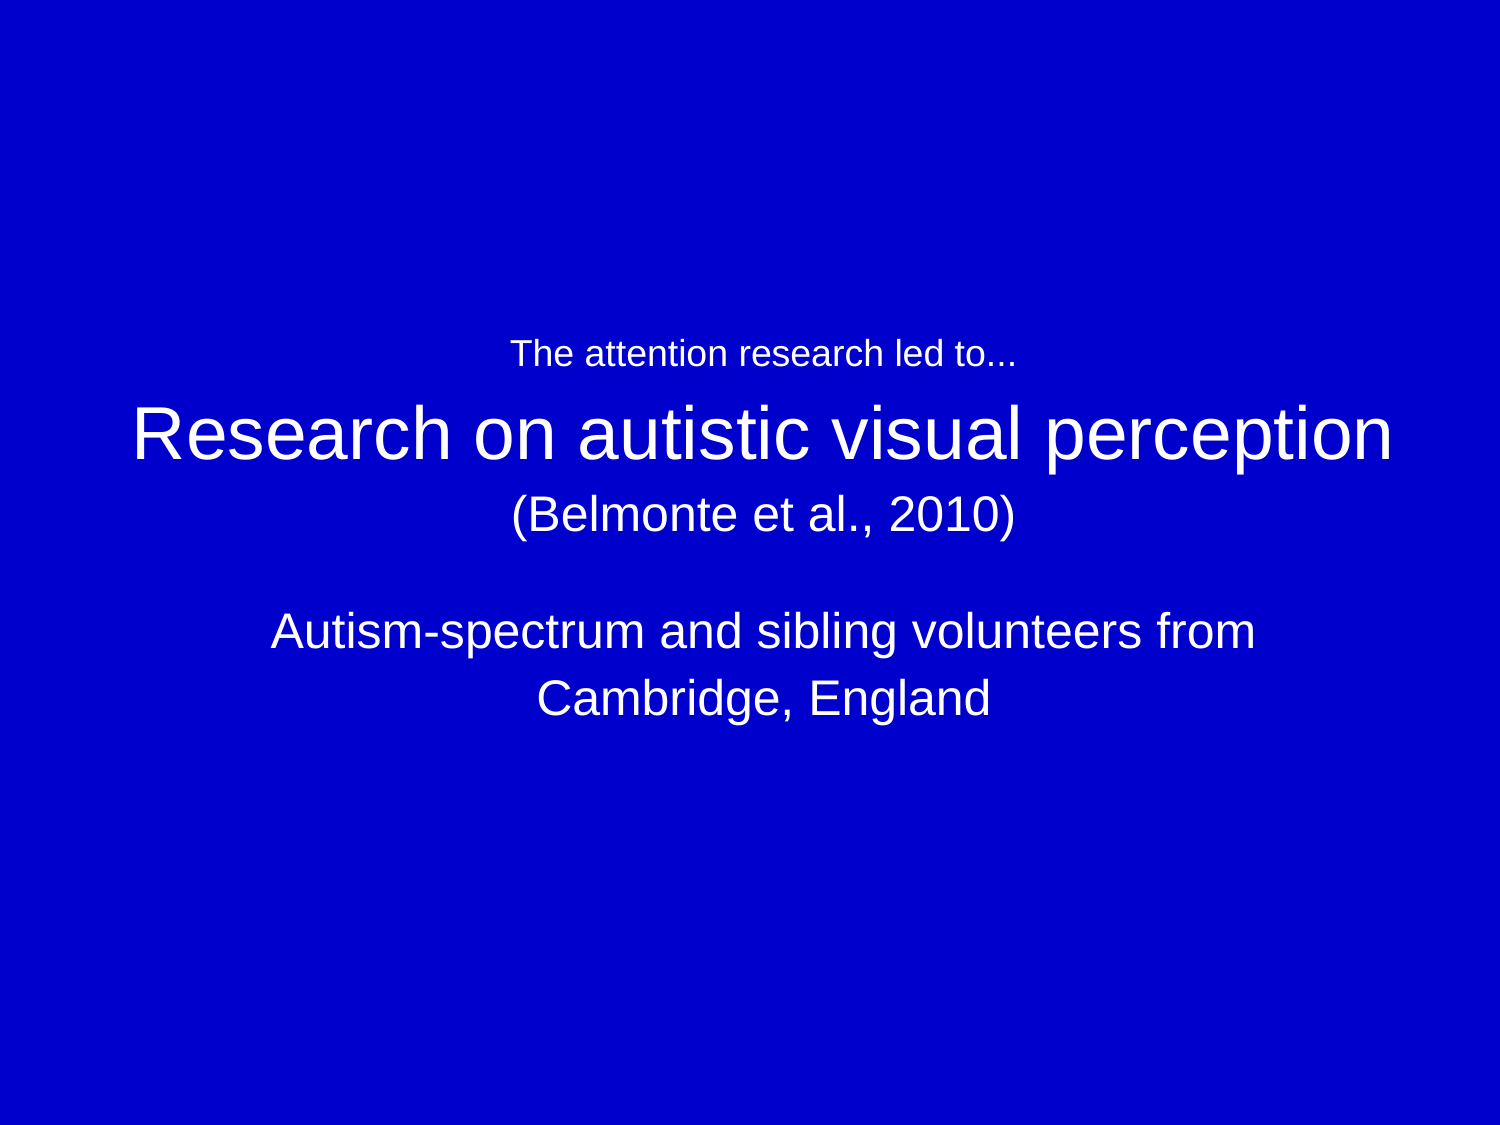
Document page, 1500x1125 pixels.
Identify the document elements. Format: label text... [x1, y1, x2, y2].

title The attention research led to... Research on autistic visual perception (Belmonte et al., 2010) Autism-spectrum and sibling volunteers from Cambridge, England [83, 166, 1444, 884]
